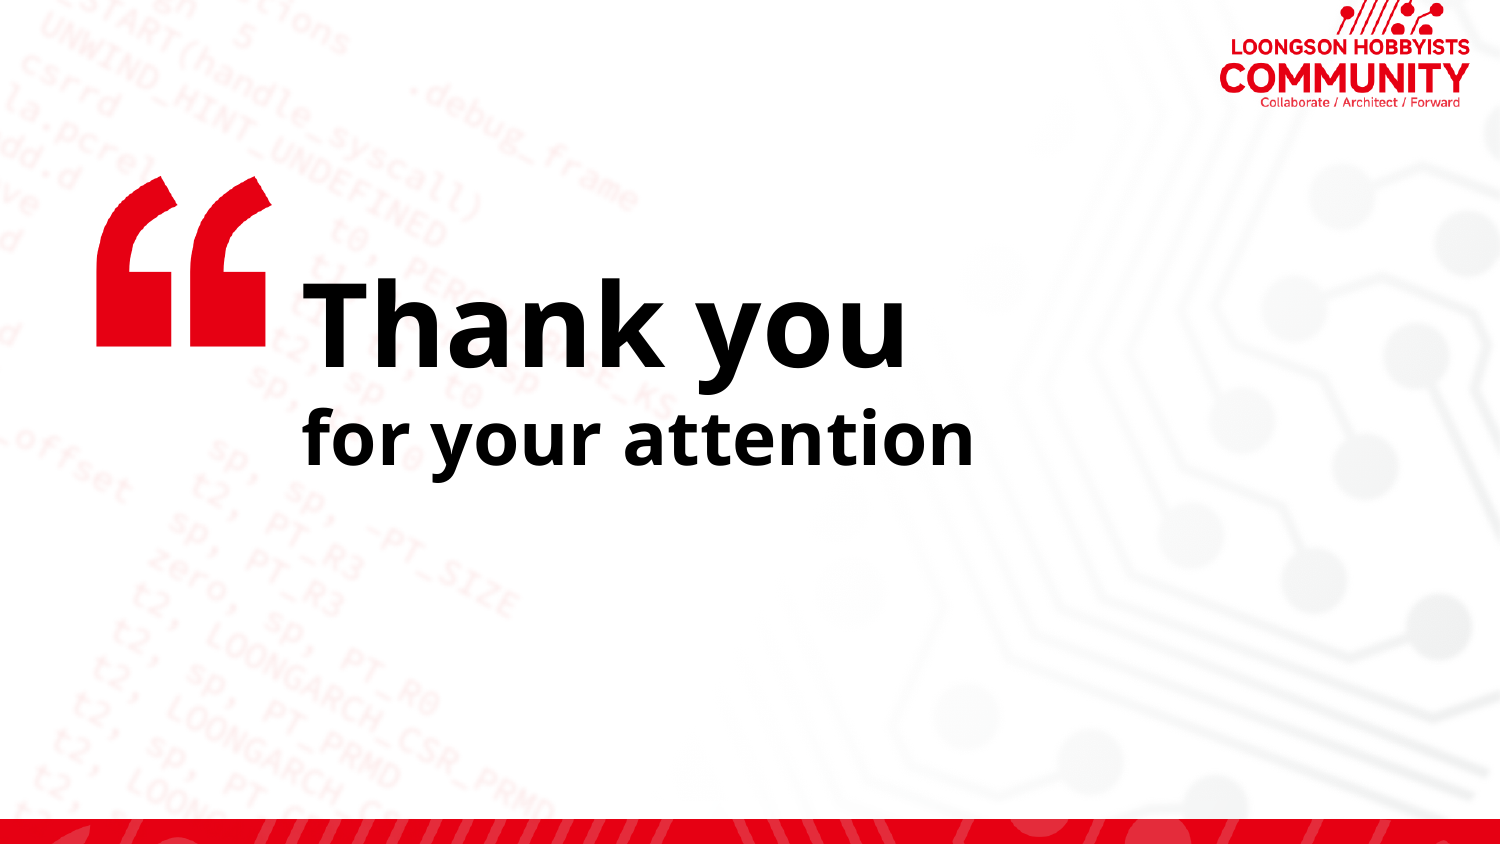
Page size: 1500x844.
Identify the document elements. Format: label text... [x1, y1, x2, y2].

picture [0, 0, 1500, 844]
title Thank you for your attention [286, 245, 1228, 486]
